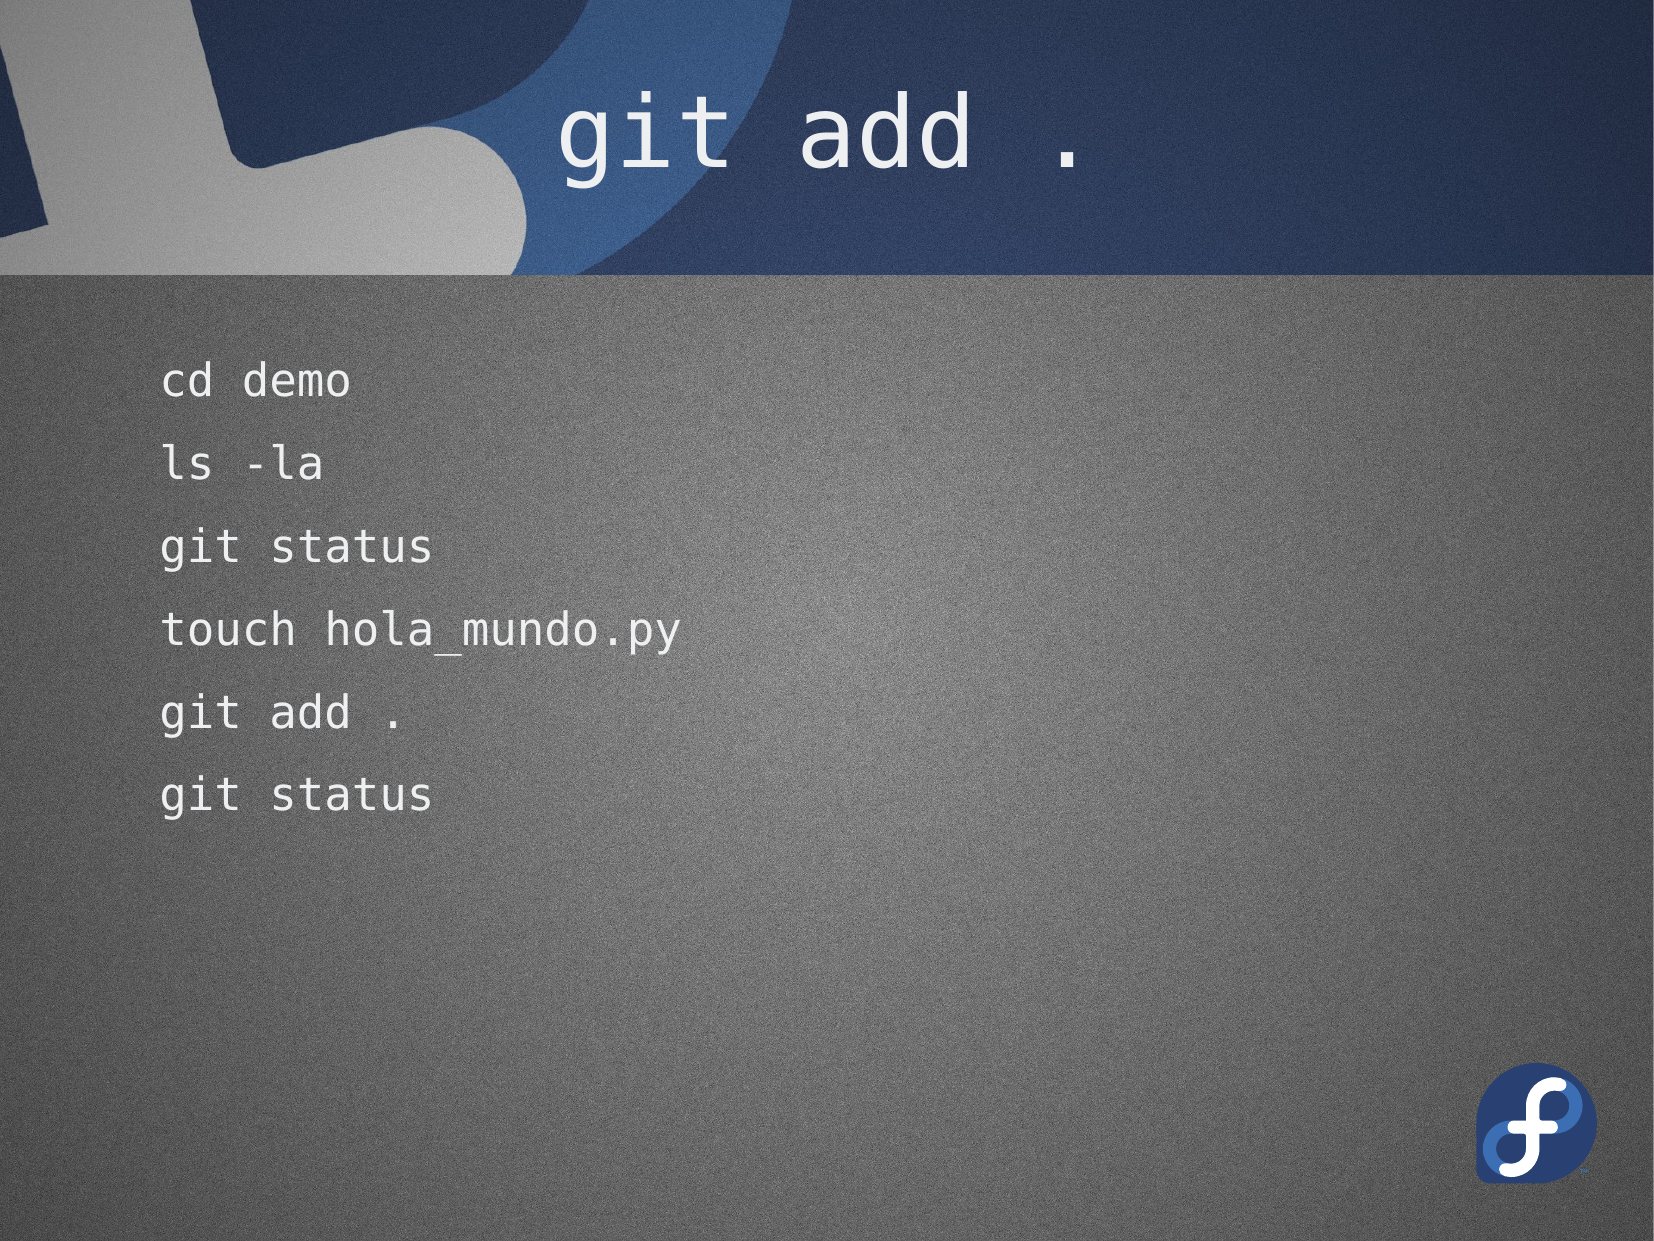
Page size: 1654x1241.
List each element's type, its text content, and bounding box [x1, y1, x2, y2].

list cd demo ls -la git status touch hola_mundo.py git add . git status [88, 354, 1565, 1063]
picture [0, 0, 1654, 1241]
title git add . [88, 29, 1565, 237]
